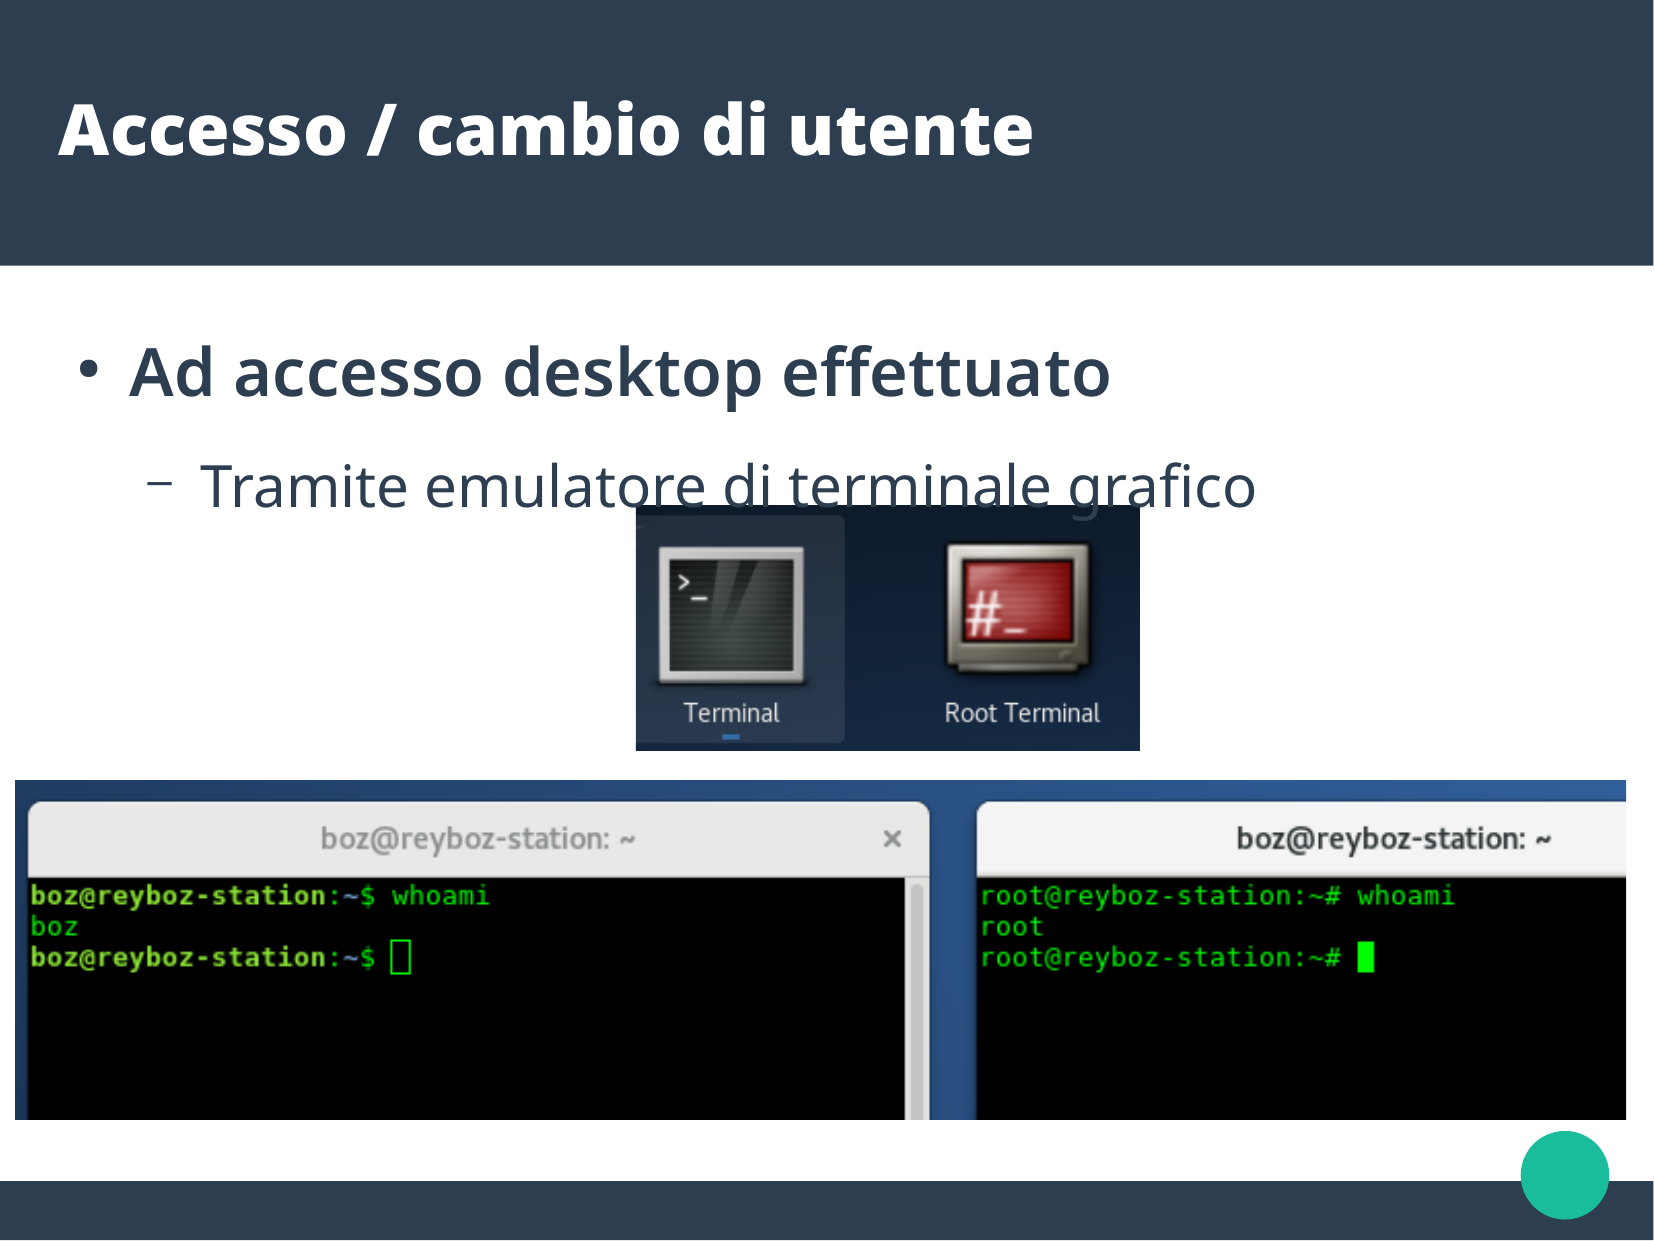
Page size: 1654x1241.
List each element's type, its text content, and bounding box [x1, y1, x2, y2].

list Ad accesso desktop effettuato Tramite emulatore di terminale grafico [59, 324, 1595, 1152]
title Accesso / cambio di utente [59, 49, 1595, 207]
picture [15, 780, 59, 1120]
picture [1595, 780, 1627, 1120]
